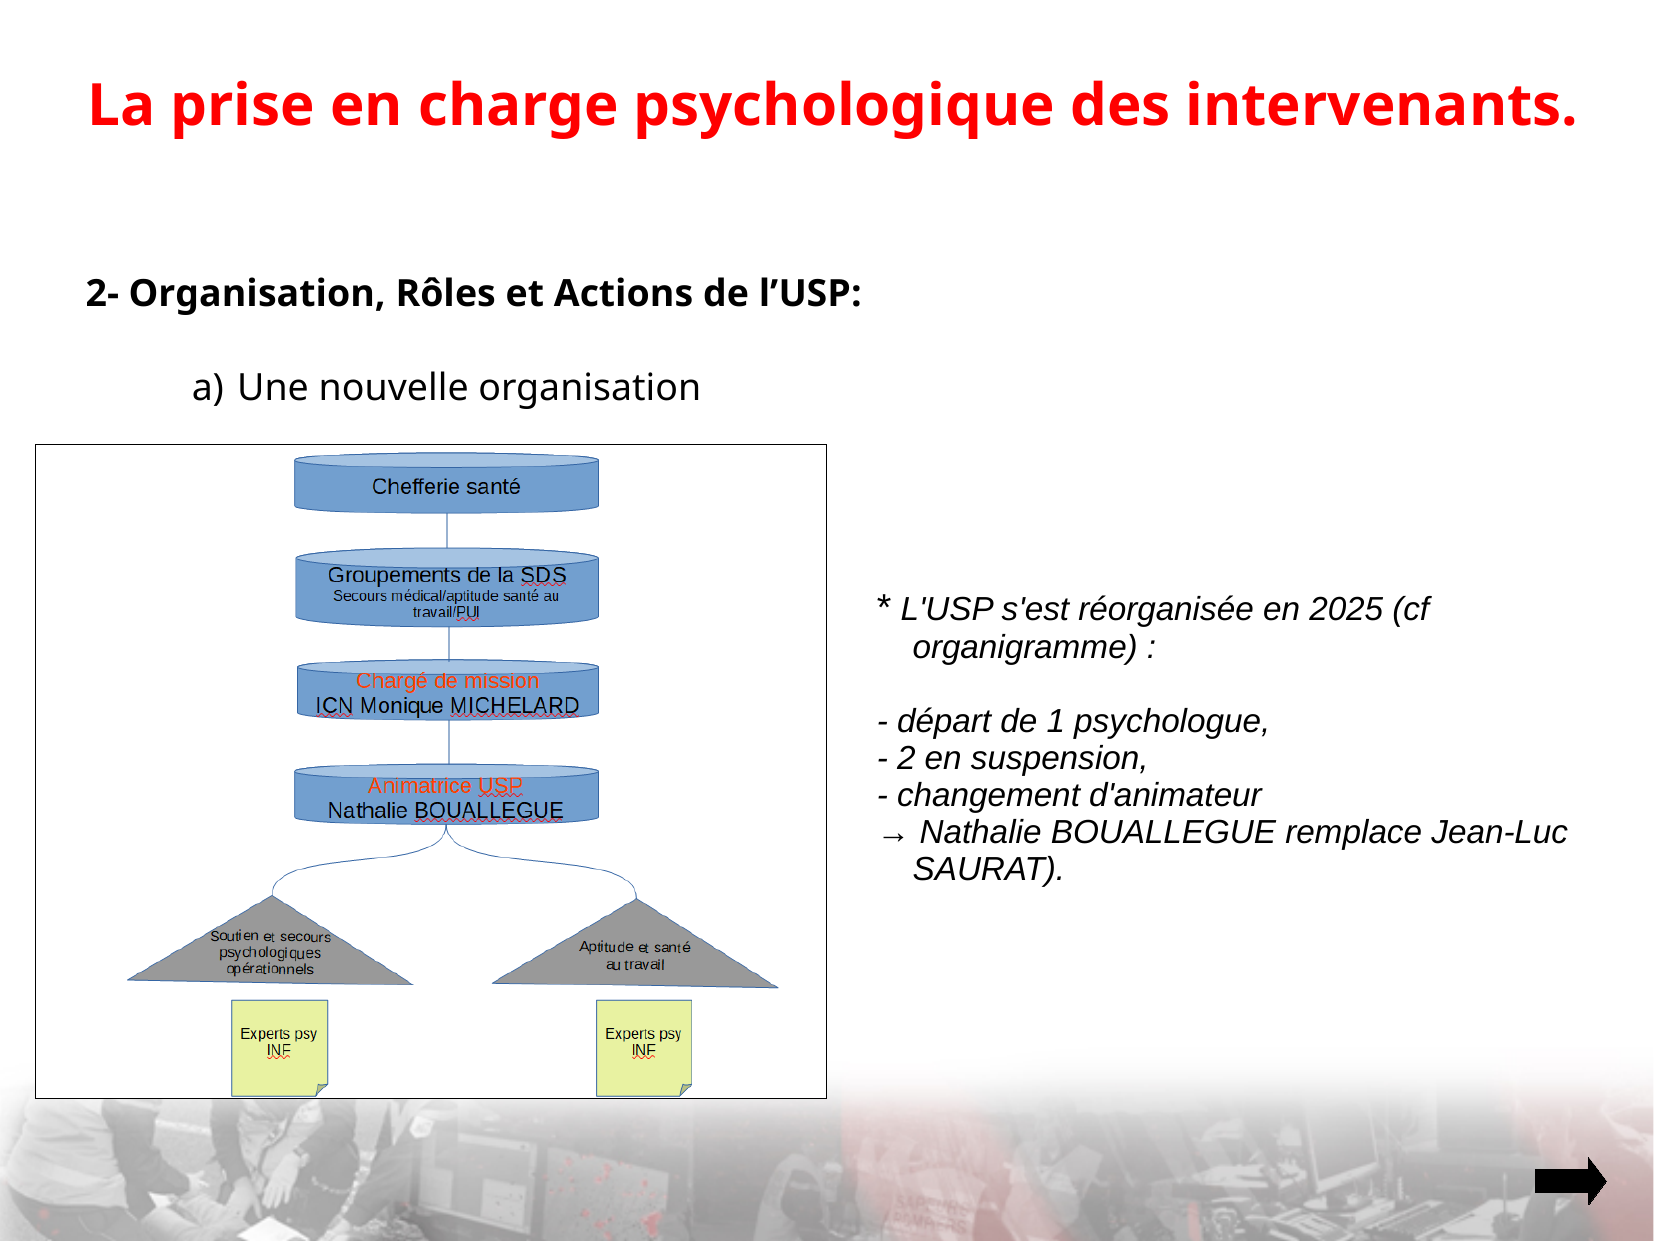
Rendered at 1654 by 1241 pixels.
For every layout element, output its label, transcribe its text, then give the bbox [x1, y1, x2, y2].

text_box Une nouvelle organisation [70, 353, 1595, 414]
picture [0, 2, 1654, 1241]
text_box 2- Organisation, Rôles et Actions de l’USP: [70, 258, 1595, 319]
title La prise en charge psychologique des intervenants. [35, 40, 1630, 166]
text_box [1535, 1157, 1607, 1205]
text_box * L'USP s'est réorganisée en 2025 (cf organigramme) : - départ de 1 psychologue, - 2 en suspension, - changement d'animateur → Nathalie BOUALLEGUE remplace Jean-Luc SAURAT). [862, 578, 1619, 922]
